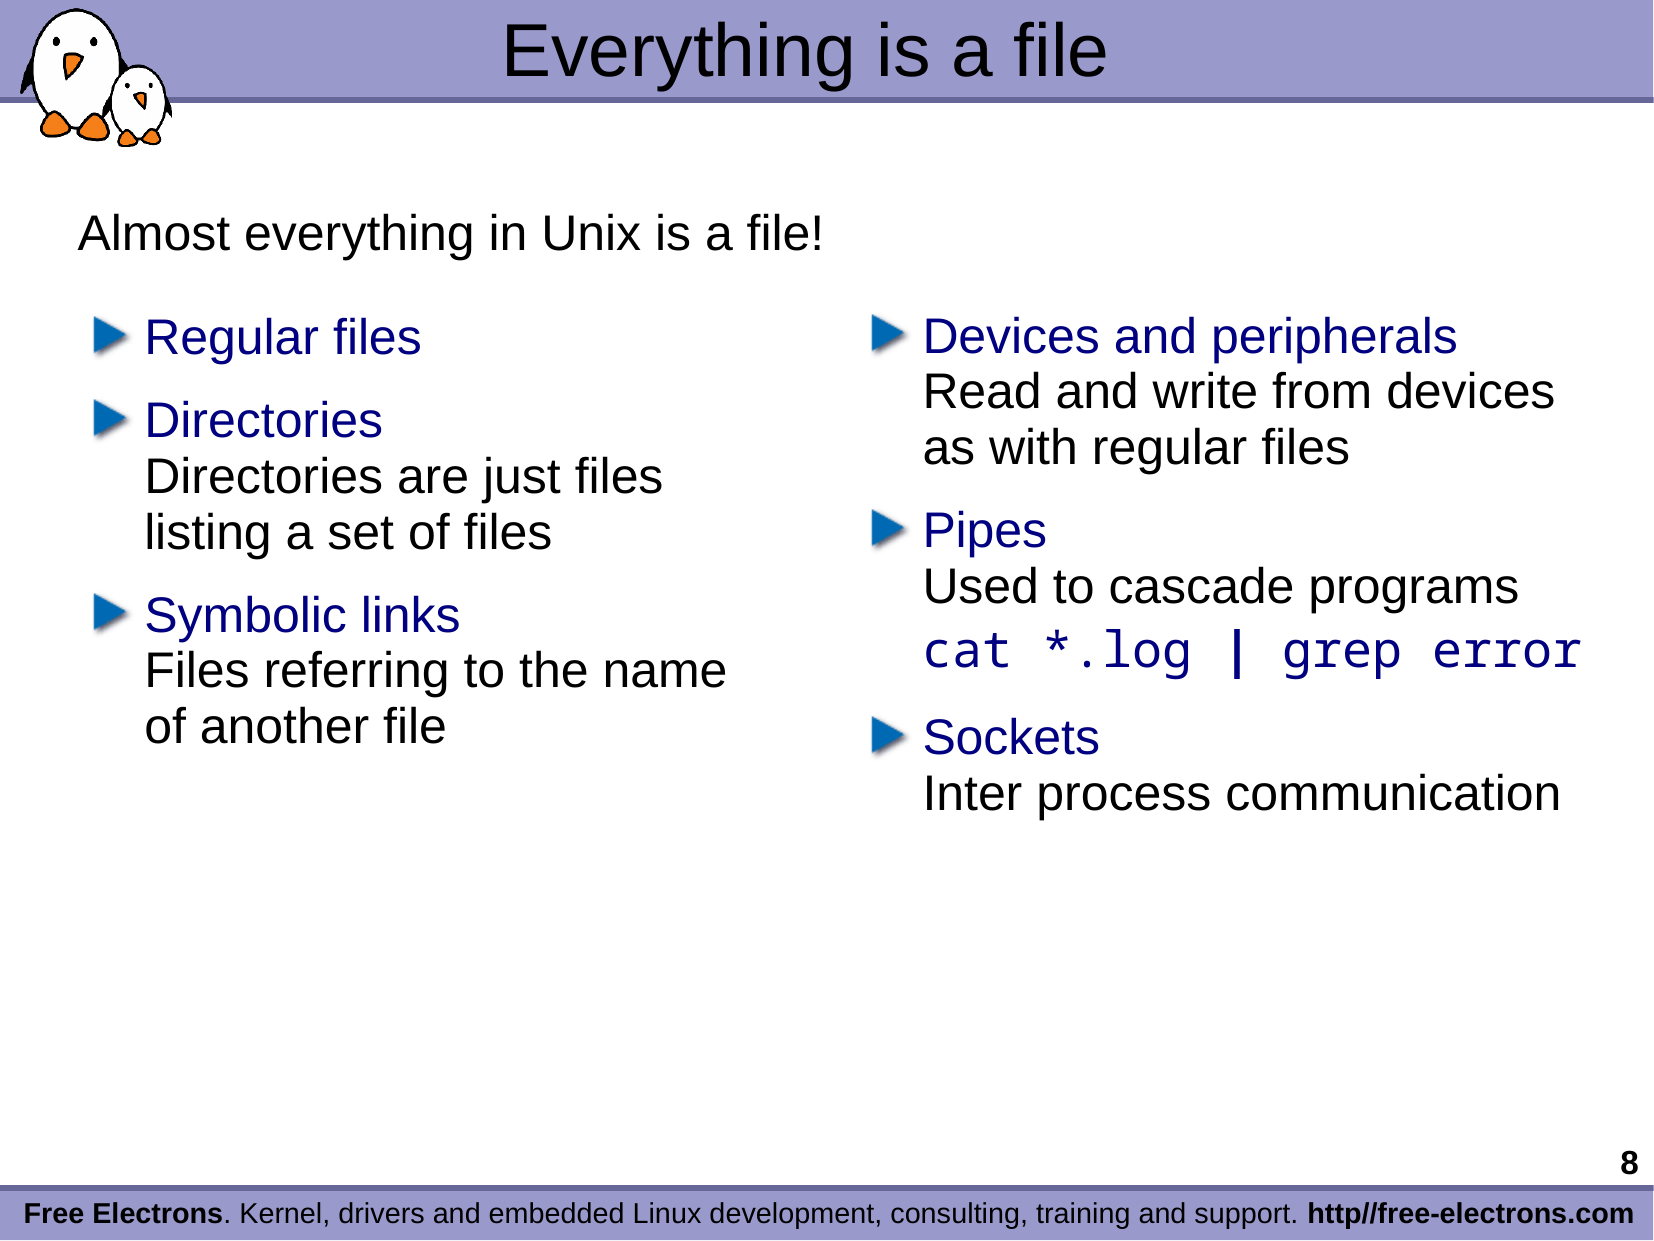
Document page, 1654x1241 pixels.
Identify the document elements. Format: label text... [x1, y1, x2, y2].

list Regular files Directories Directories are just files listing a set of files Symbolic links Files referring to the name of another file [73, 309, 763, 1020]
list Almost everything in Unix is a file! [59, 204, 1565, 296]
picture [20, 8, 172, 147]
list Devices and peripherals Read and write from devices as with regular files Pipes Used to cascade programs cat *.log | grep error Sockets Inter process communication [851, 307, 1589, 911]
title Everything is a file [60, 0, 1551, 101]
